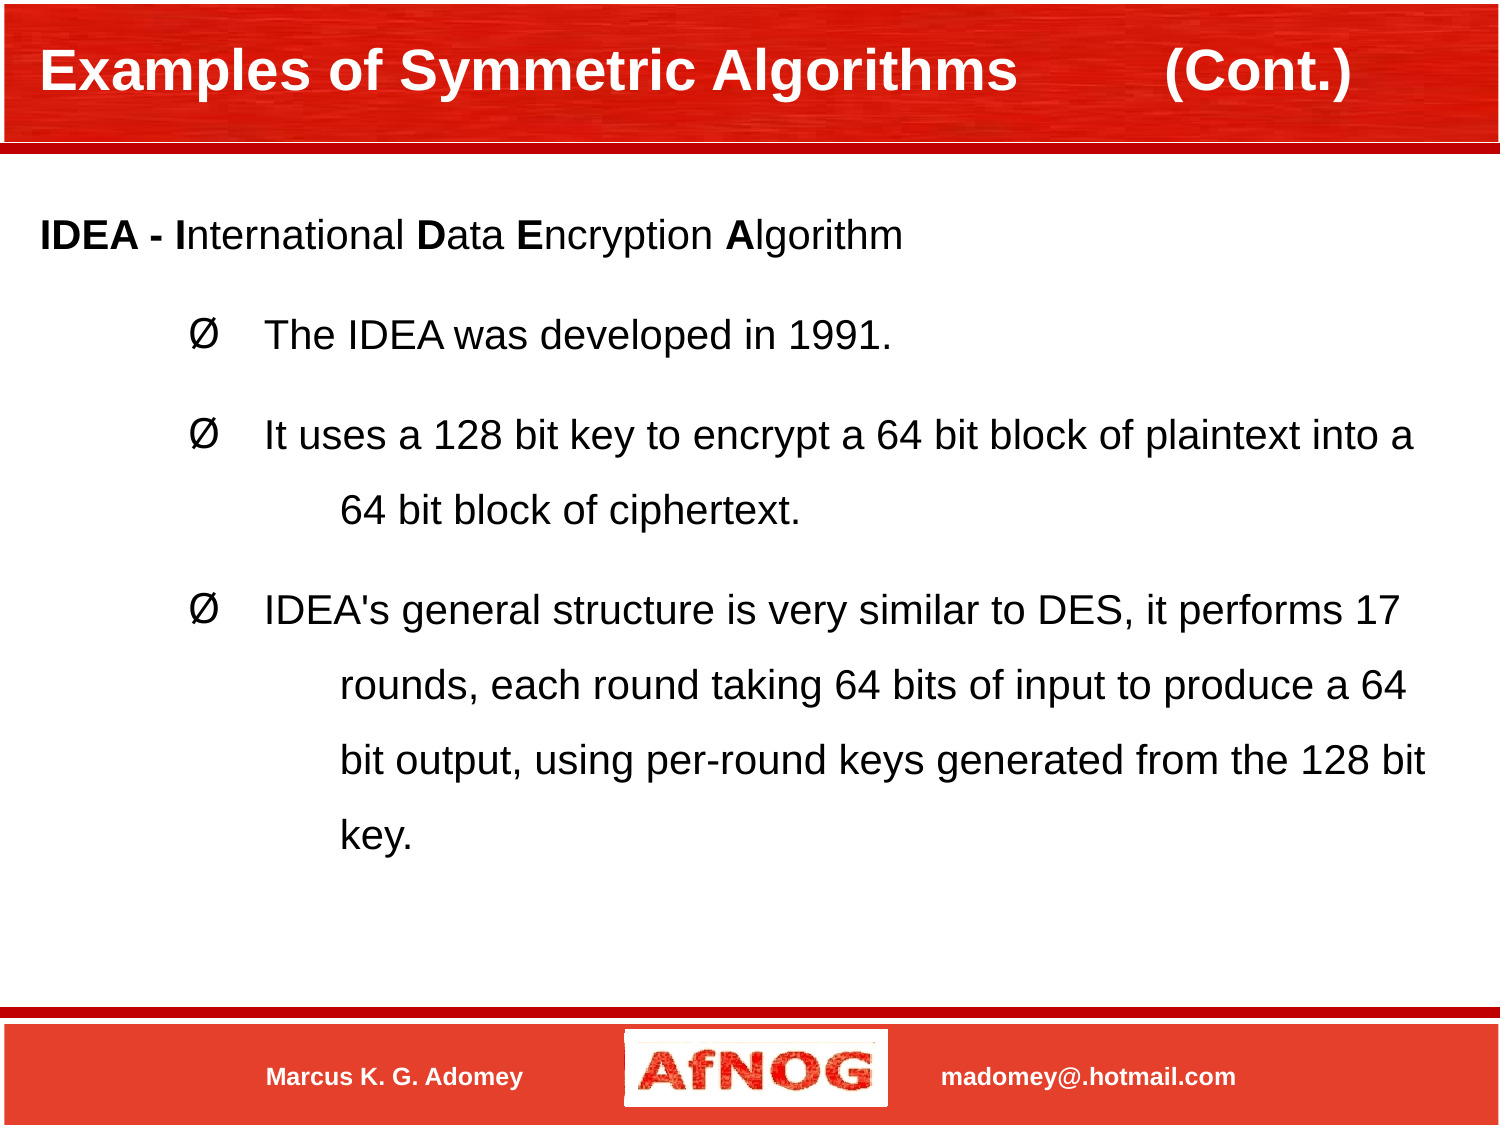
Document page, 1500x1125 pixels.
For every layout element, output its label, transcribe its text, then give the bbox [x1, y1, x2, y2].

text_box IDEA - International Data Encryption Algorithm The IDEA was developed in 1991. It uses a 128 bit key to encrypt a 64 bit block of plaintext into a 64 bit block of ciphertext. IDEA's general structure is very similar to DES, it performs 17 rounds, each round taking 64 bits of input to produce a 64 bit output, using per-round keys generated from the 128 bit key. [24, 174, 1450, 847]
text_box Examples of Symmetric Algorithms (Cont.) [24, 24, 1472, 111]
